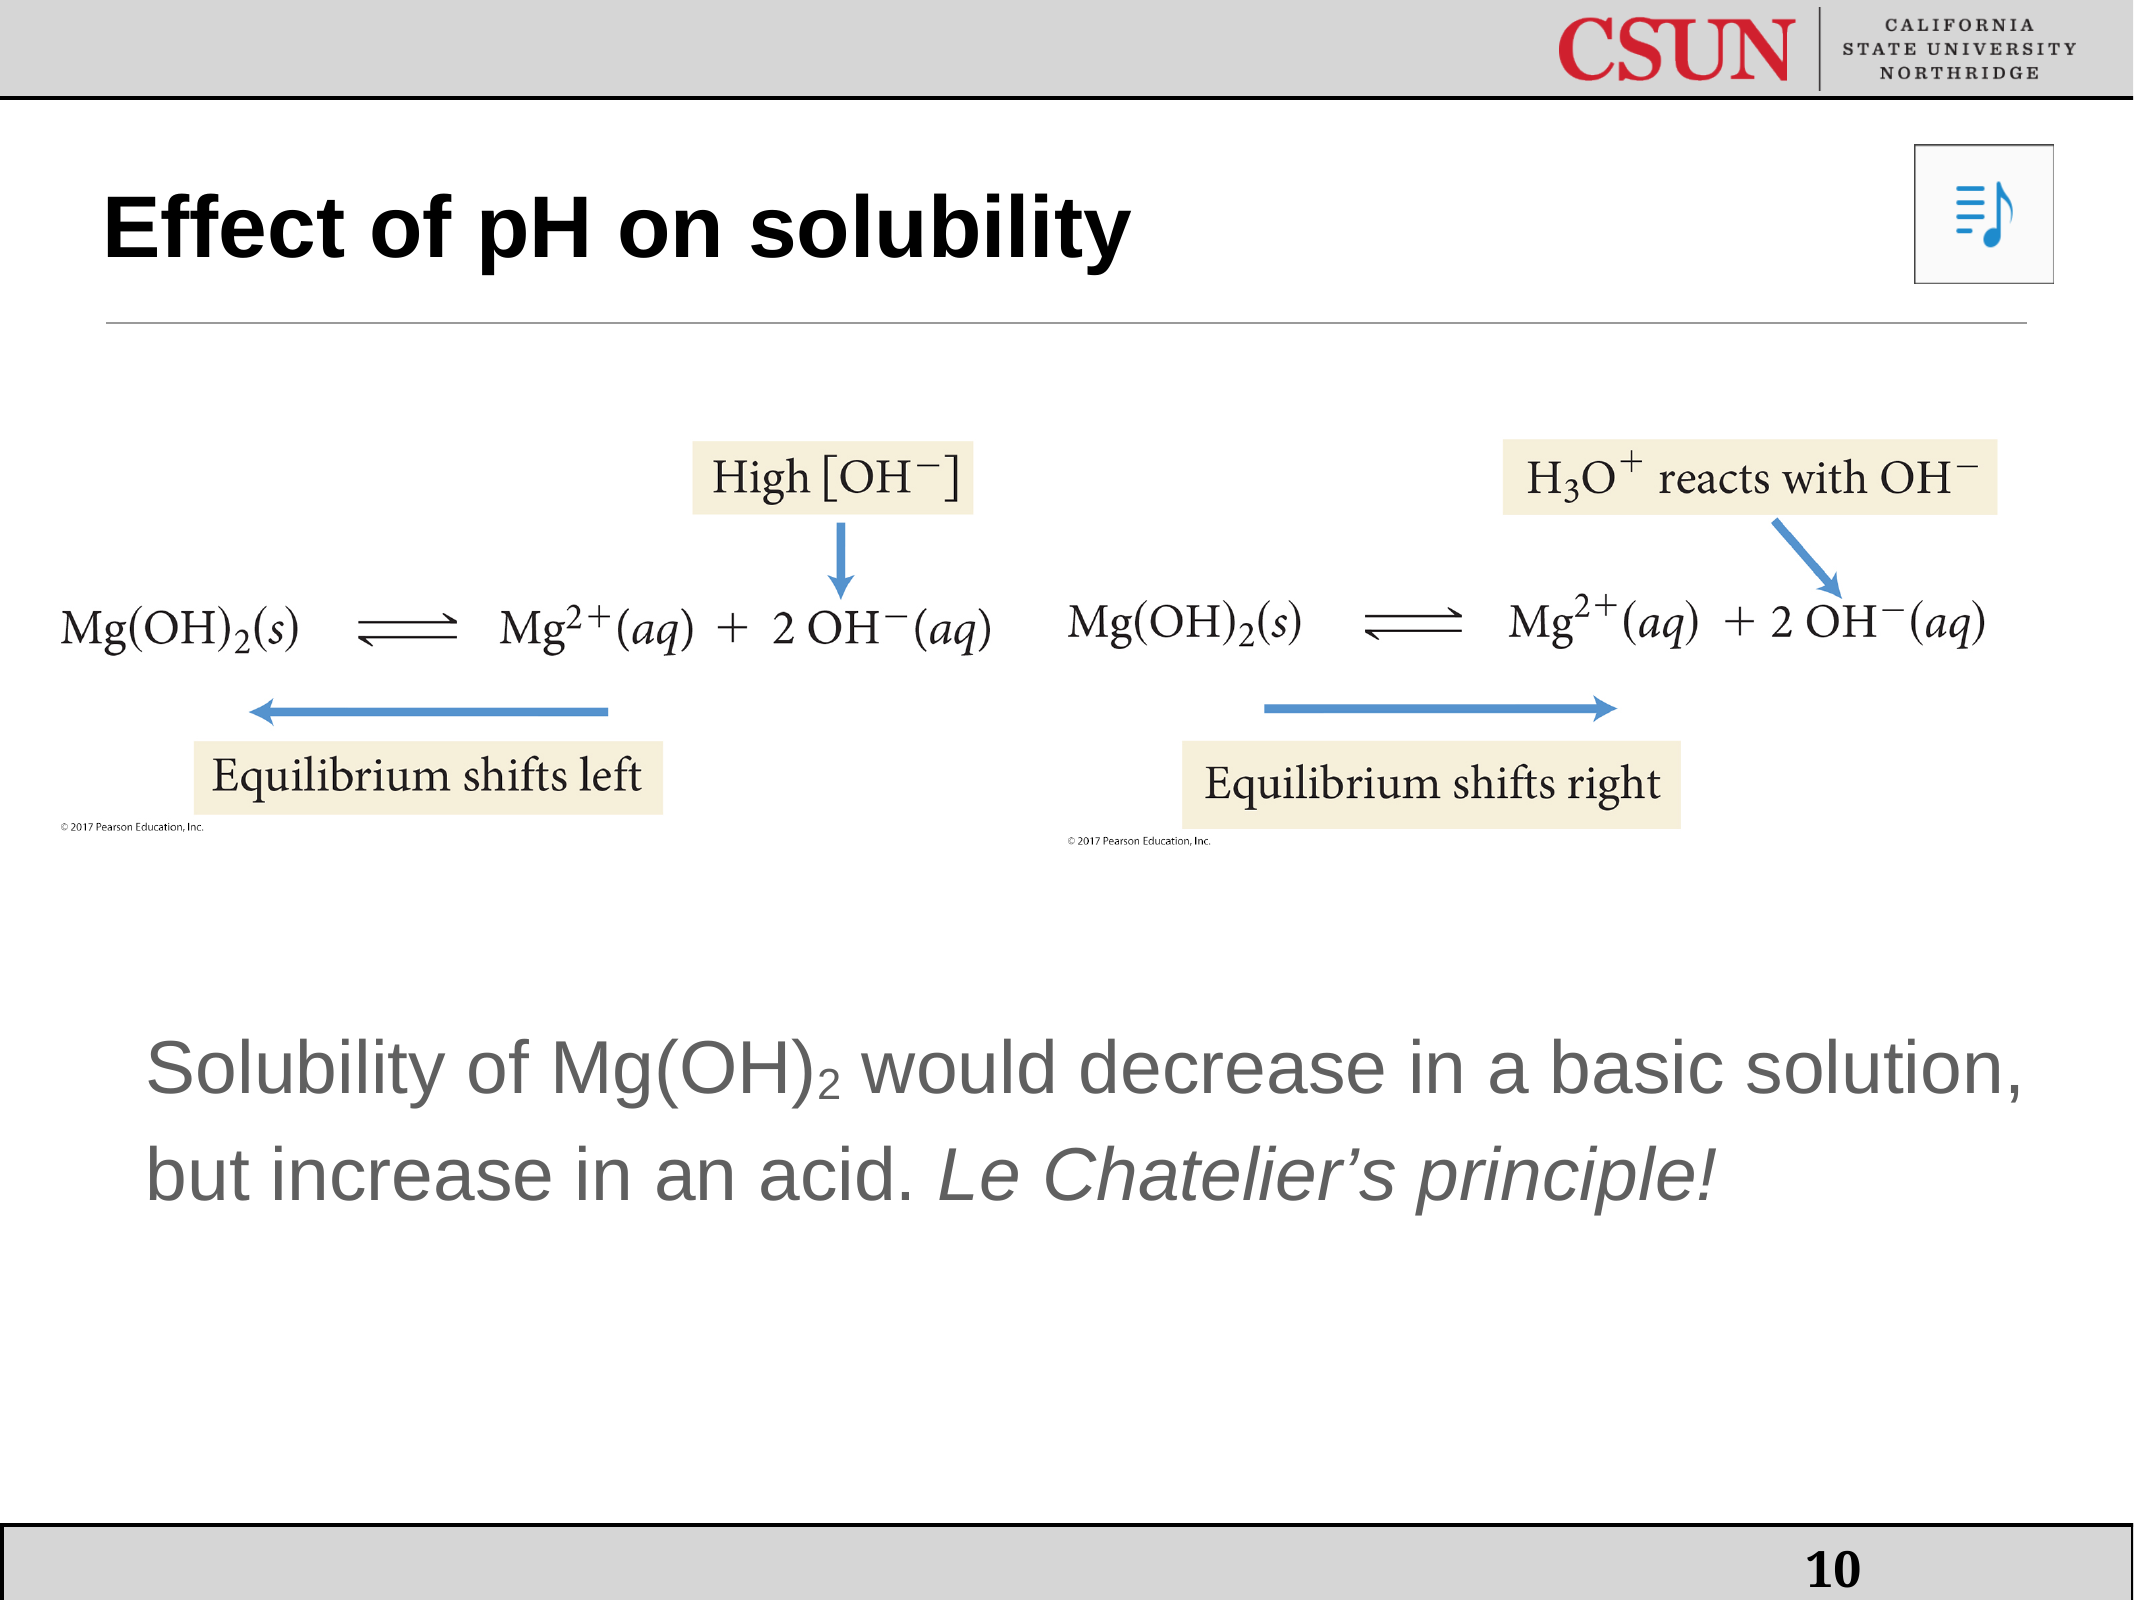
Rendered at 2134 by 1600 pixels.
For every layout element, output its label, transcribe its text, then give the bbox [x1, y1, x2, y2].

picture [1559, 7, 2076, 91]
picture [1060, 431, 2005, 851]
picture [53, 433, 997, 837]
list Solubility of Mg(OH)2 would decrease in a basic solution, but increase in an acid. Le Chatelier’s principle! [93, 1010, 2040, 1268]
text_box [1913, 143, 2056, 286]
title Effect of pH on solubility [93, 104, 2040, 284]
